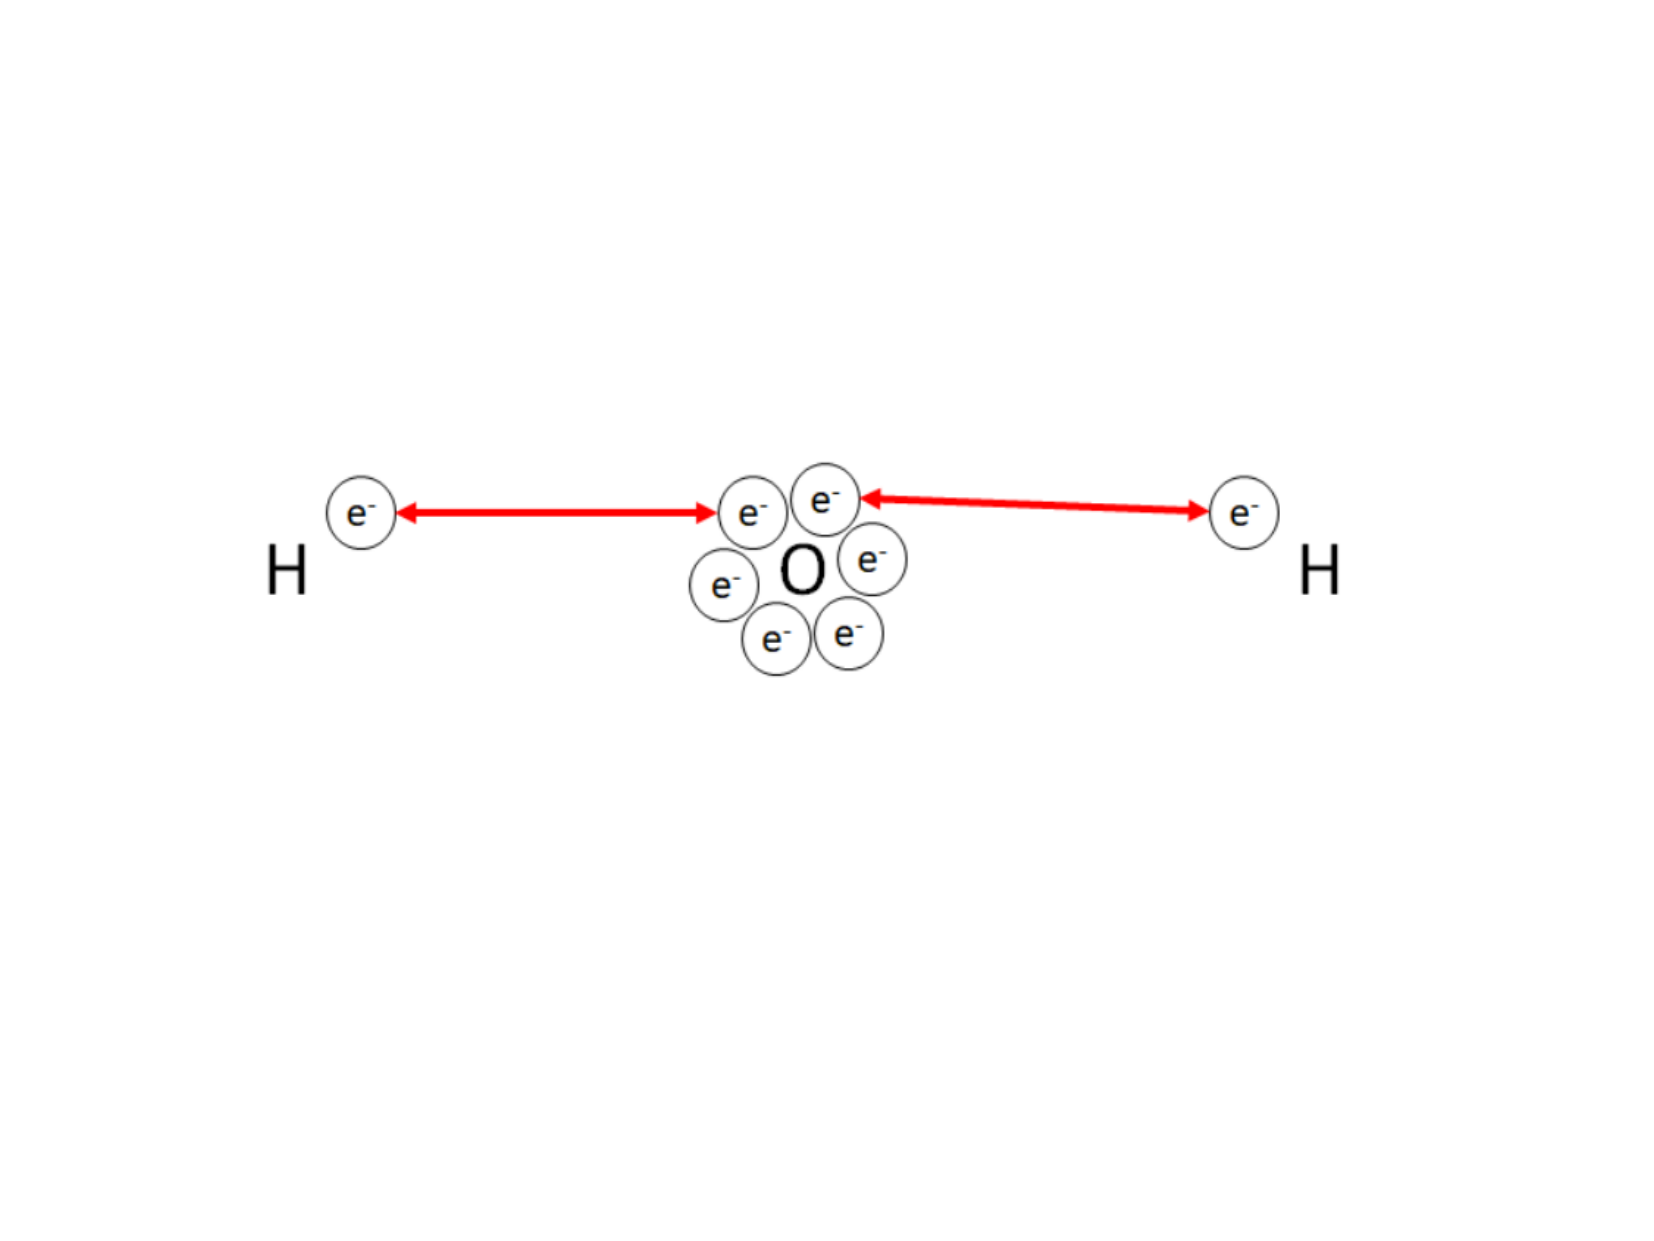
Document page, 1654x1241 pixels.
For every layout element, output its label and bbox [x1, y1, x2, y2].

picture [191, 427, 1418, 697]
